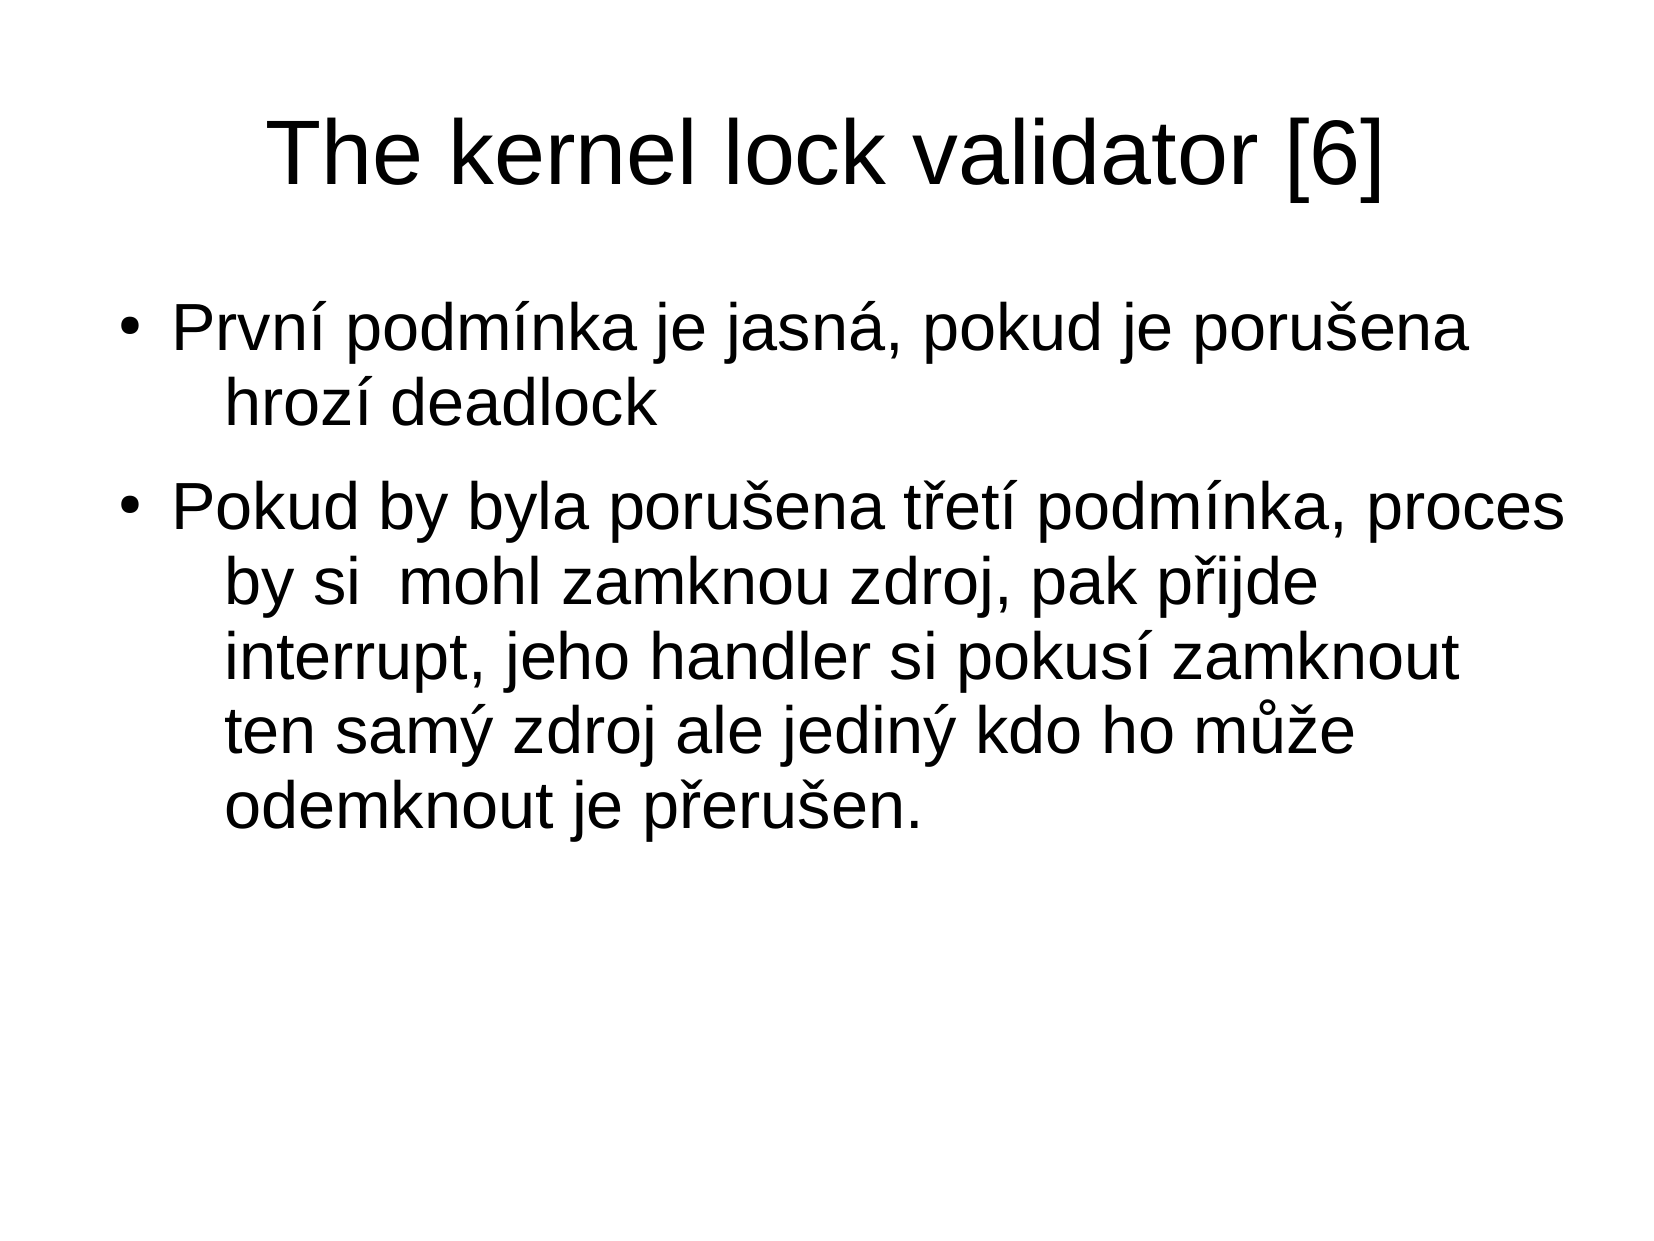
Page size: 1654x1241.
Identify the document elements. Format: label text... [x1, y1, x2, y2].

title The kernel lock validator [6] [82, 49, 1571, 257]
list První podmínka je jasná, pokud je porušena hrozí deadlock Pokud by byla porušena třetí podmínka, proces by si mohl zamknou zdroj, pak přijde interrupt, jeho handler si pokusí zamknout ten samý zdroj ale jediný kdo ho může odemknout je přerušen. [82, 290, 1571, 1109]
